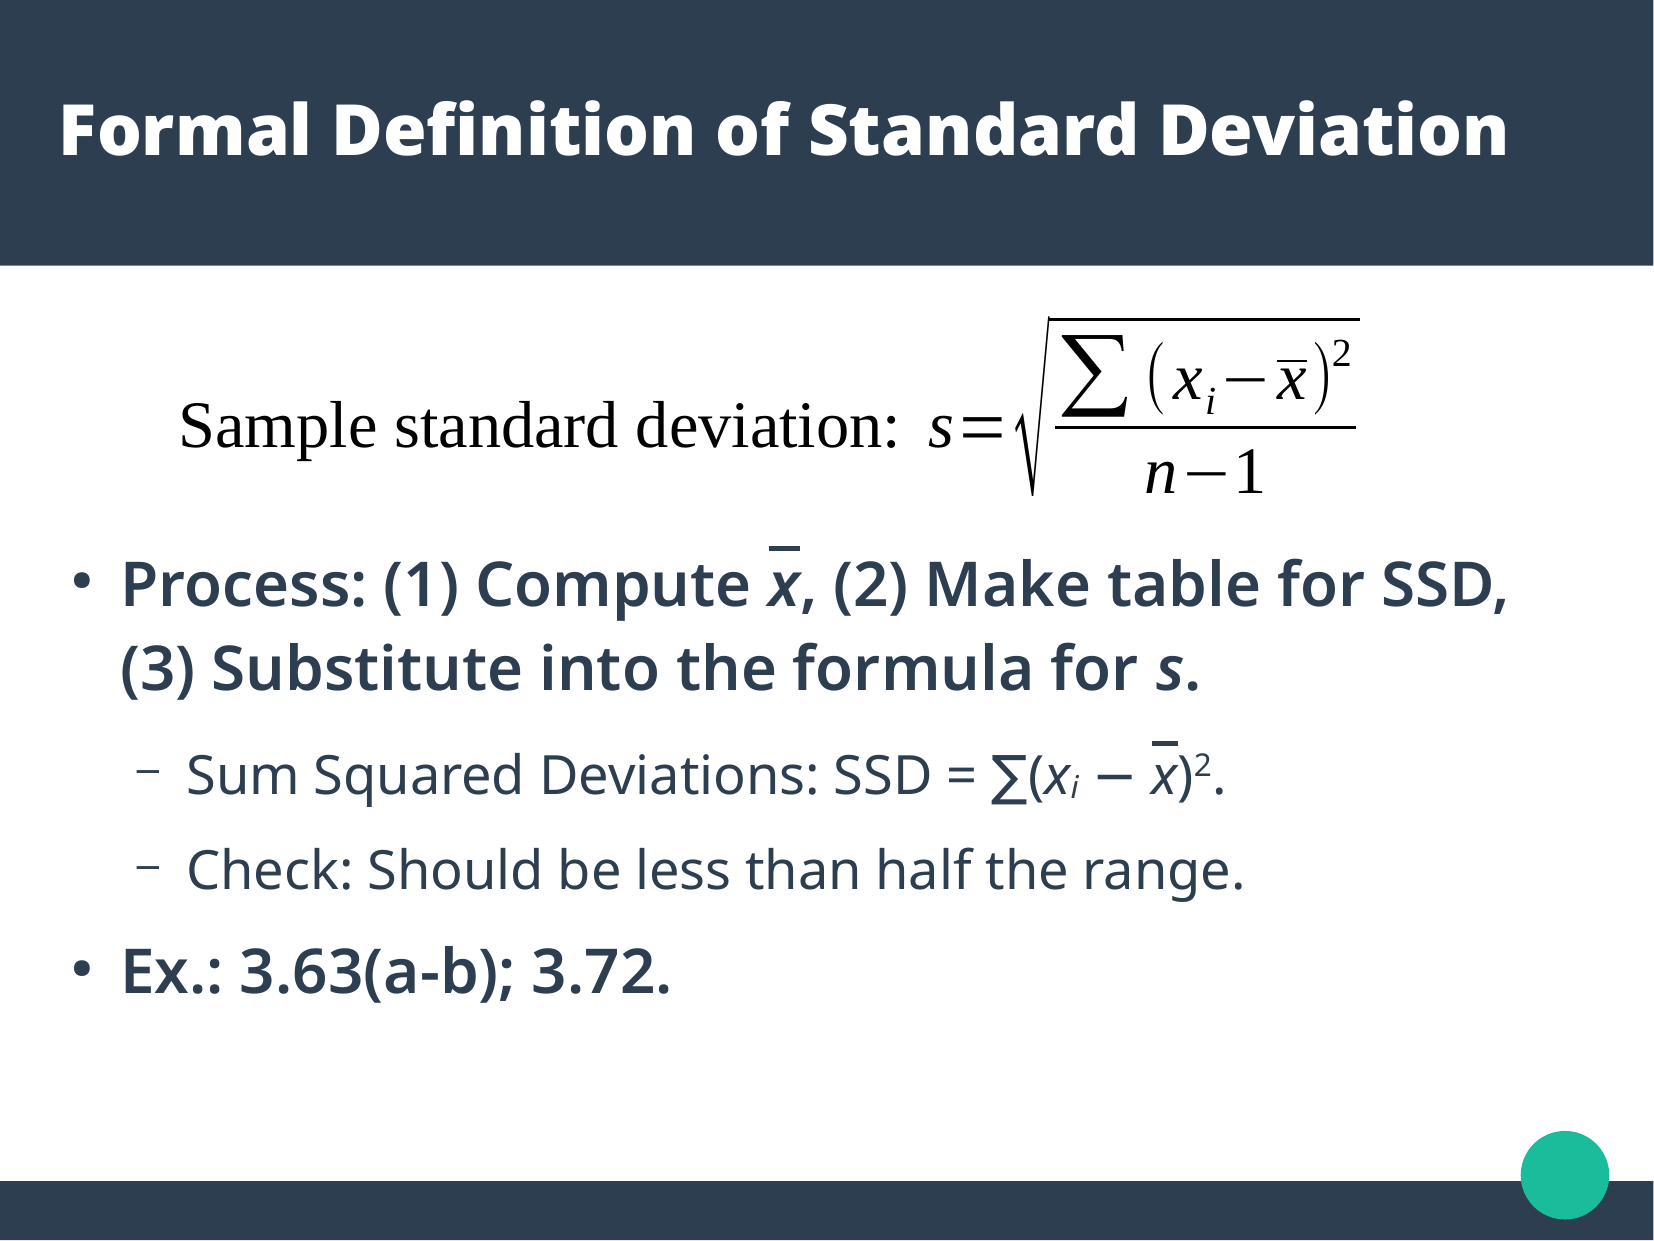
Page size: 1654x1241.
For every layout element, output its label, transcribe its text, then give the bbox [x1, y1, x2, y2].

list Process: (1) Compute x, (2) Make table for SSD, (3) Substitute into the formula for s. Sum Squared Deviations: SSD = ∑(xi − x)2. Check: Should be less than half the range. Ex.: 3.63(a-b); 3.72. [54, 540, 1591, 1066]
title Formal Definition of Standard Deviation [59, 49, 1595, 207]
chart [172, 315, 1366, 507]
